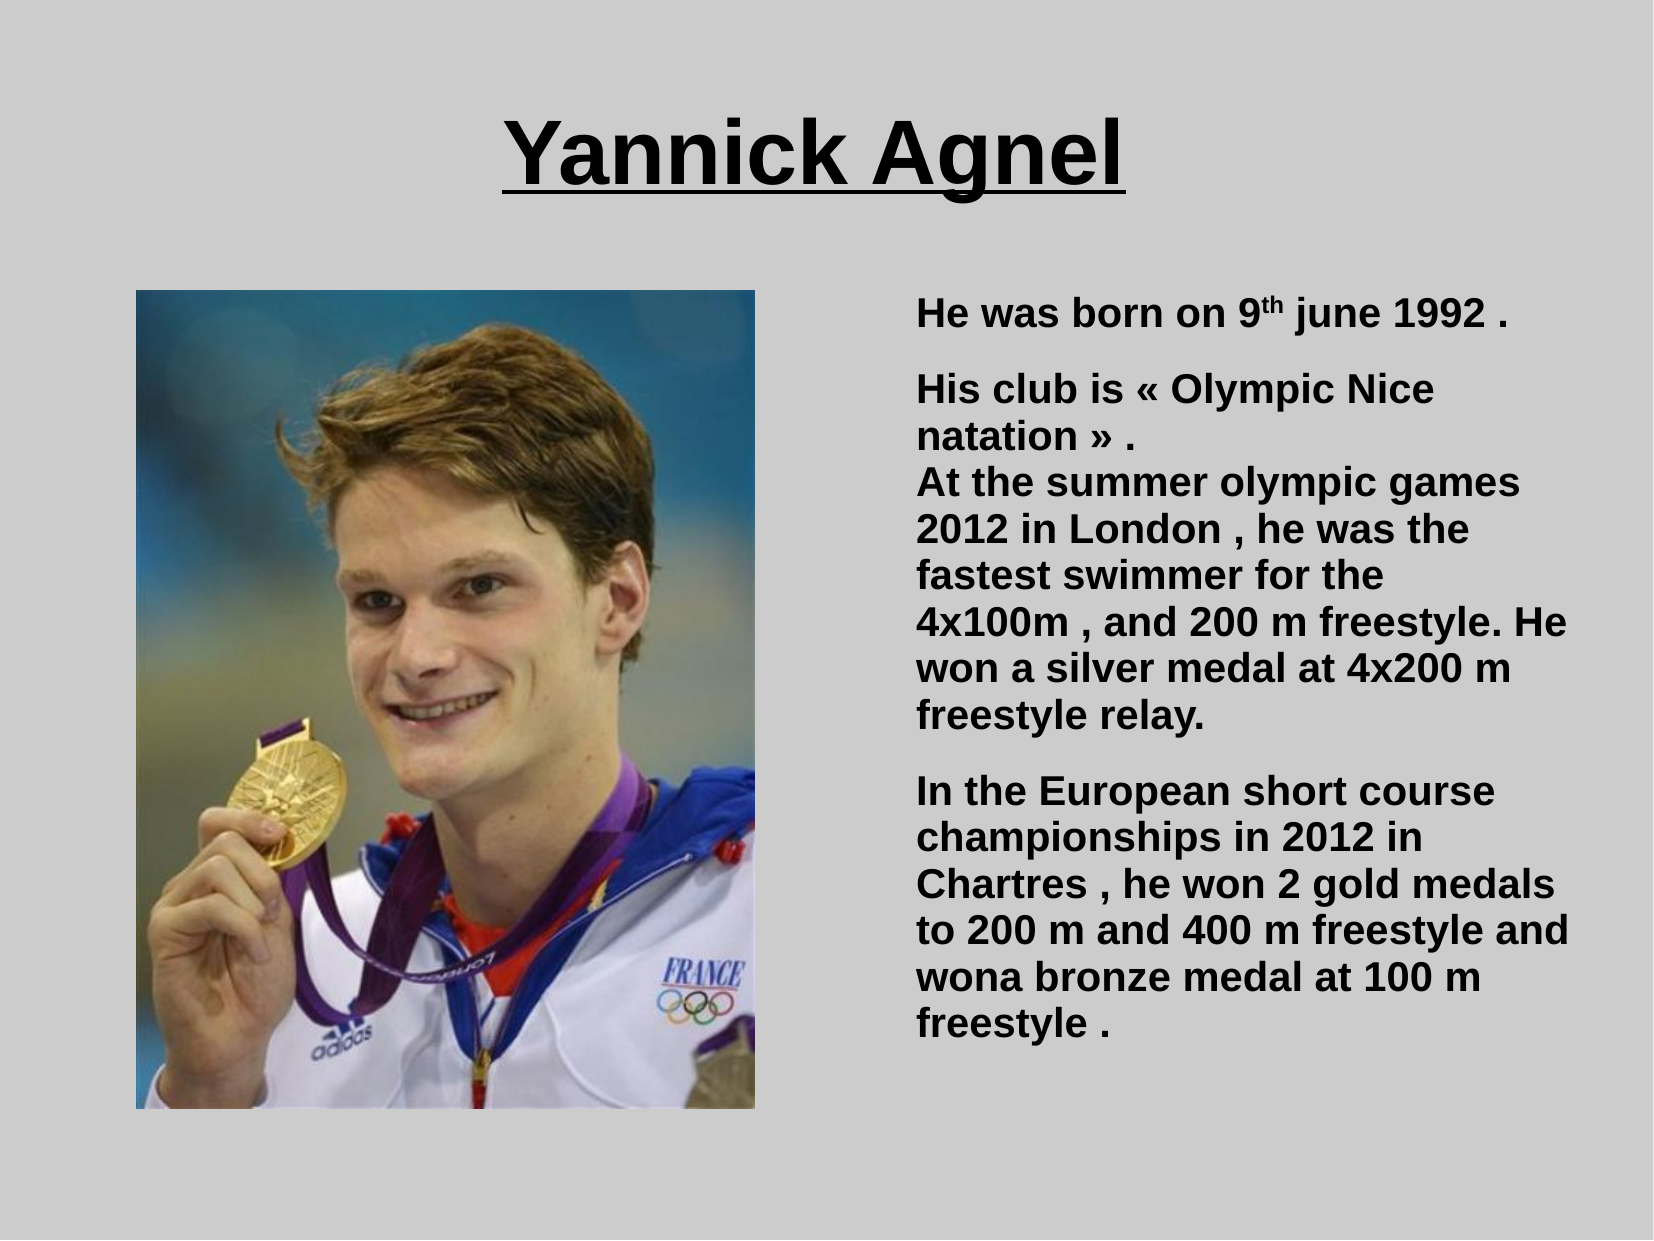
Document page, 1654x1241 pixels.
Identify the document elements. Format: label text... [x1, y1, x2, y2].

list He was born on 9th june 1992 . His club is « Olympic Nice natation » . At the summer olympic games 2012 in London , he was the fastest swimmer for the 4x100m , and 200 m freestyle. He won a silver medal at 4x200 m freestyle relay. In the European short course championships in 2012 in Chartres , he won 2 gold medals to 200 m and 400 m freestyle and wona bronze medal at 100 m freestyle . [845, 290, 1572, 1140]
picture [136, 290, 755, 1109]
title Yannick Agnel [82, 49, 1571, 257]
